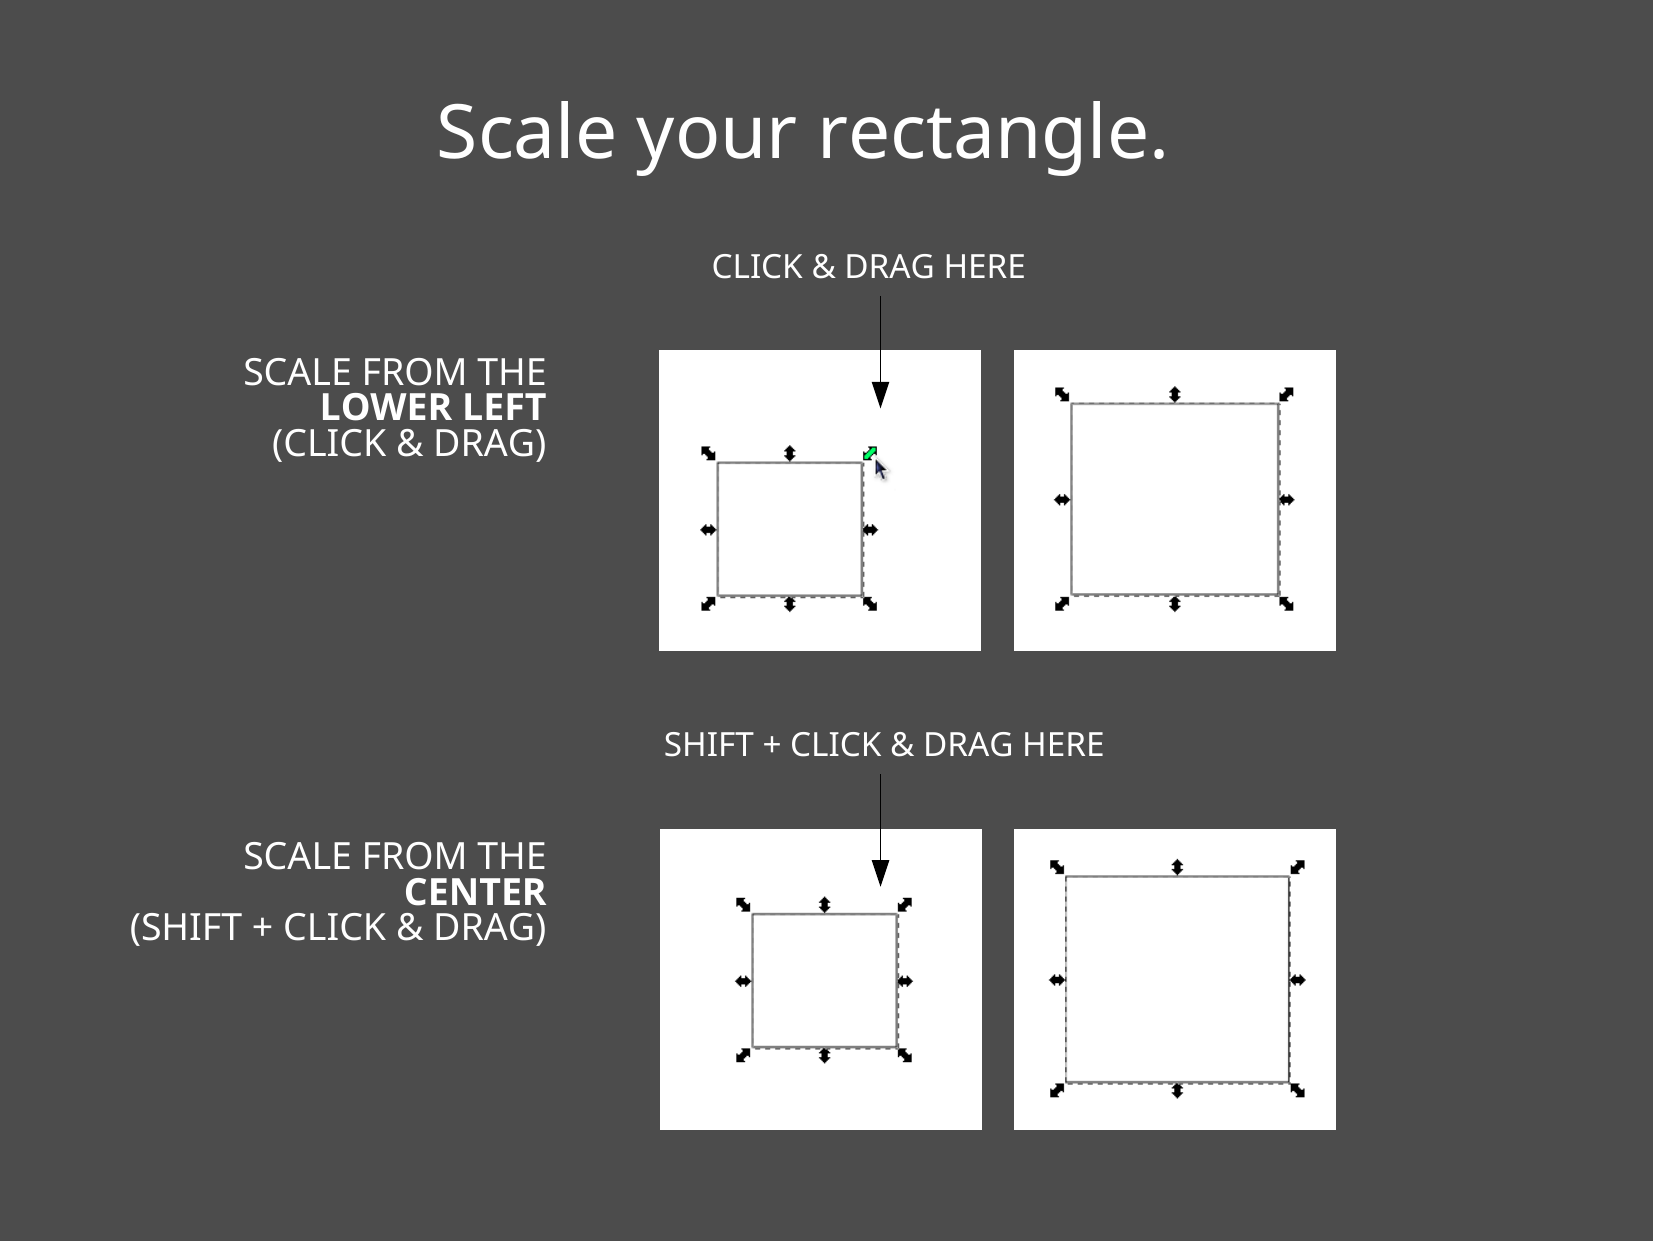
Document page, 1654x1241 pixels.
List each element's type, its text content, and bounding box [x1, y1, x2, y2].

title Scale your rectangle. [53, 6, 1554, 269]
picture [1014, 350, 1336, 651]
title SCALE FROM THE CENTER (SHIFT + CLICK & DRAG) [96, 827, 547, 962]
picture [1014, 829, 1336, 1130]
title CLICK & DRAG HERE [643, 234, 1095, 303]
picture [659, 350, 981, 651]
title SCALE FROM THE LOWER LEFT (CLICK & DRAG) [96, 343, 547, 477]
picture [660, 829, 982, 1130]
title SHIFT + CLICK & DRAG HERE [644, 713, 1126, 782]
